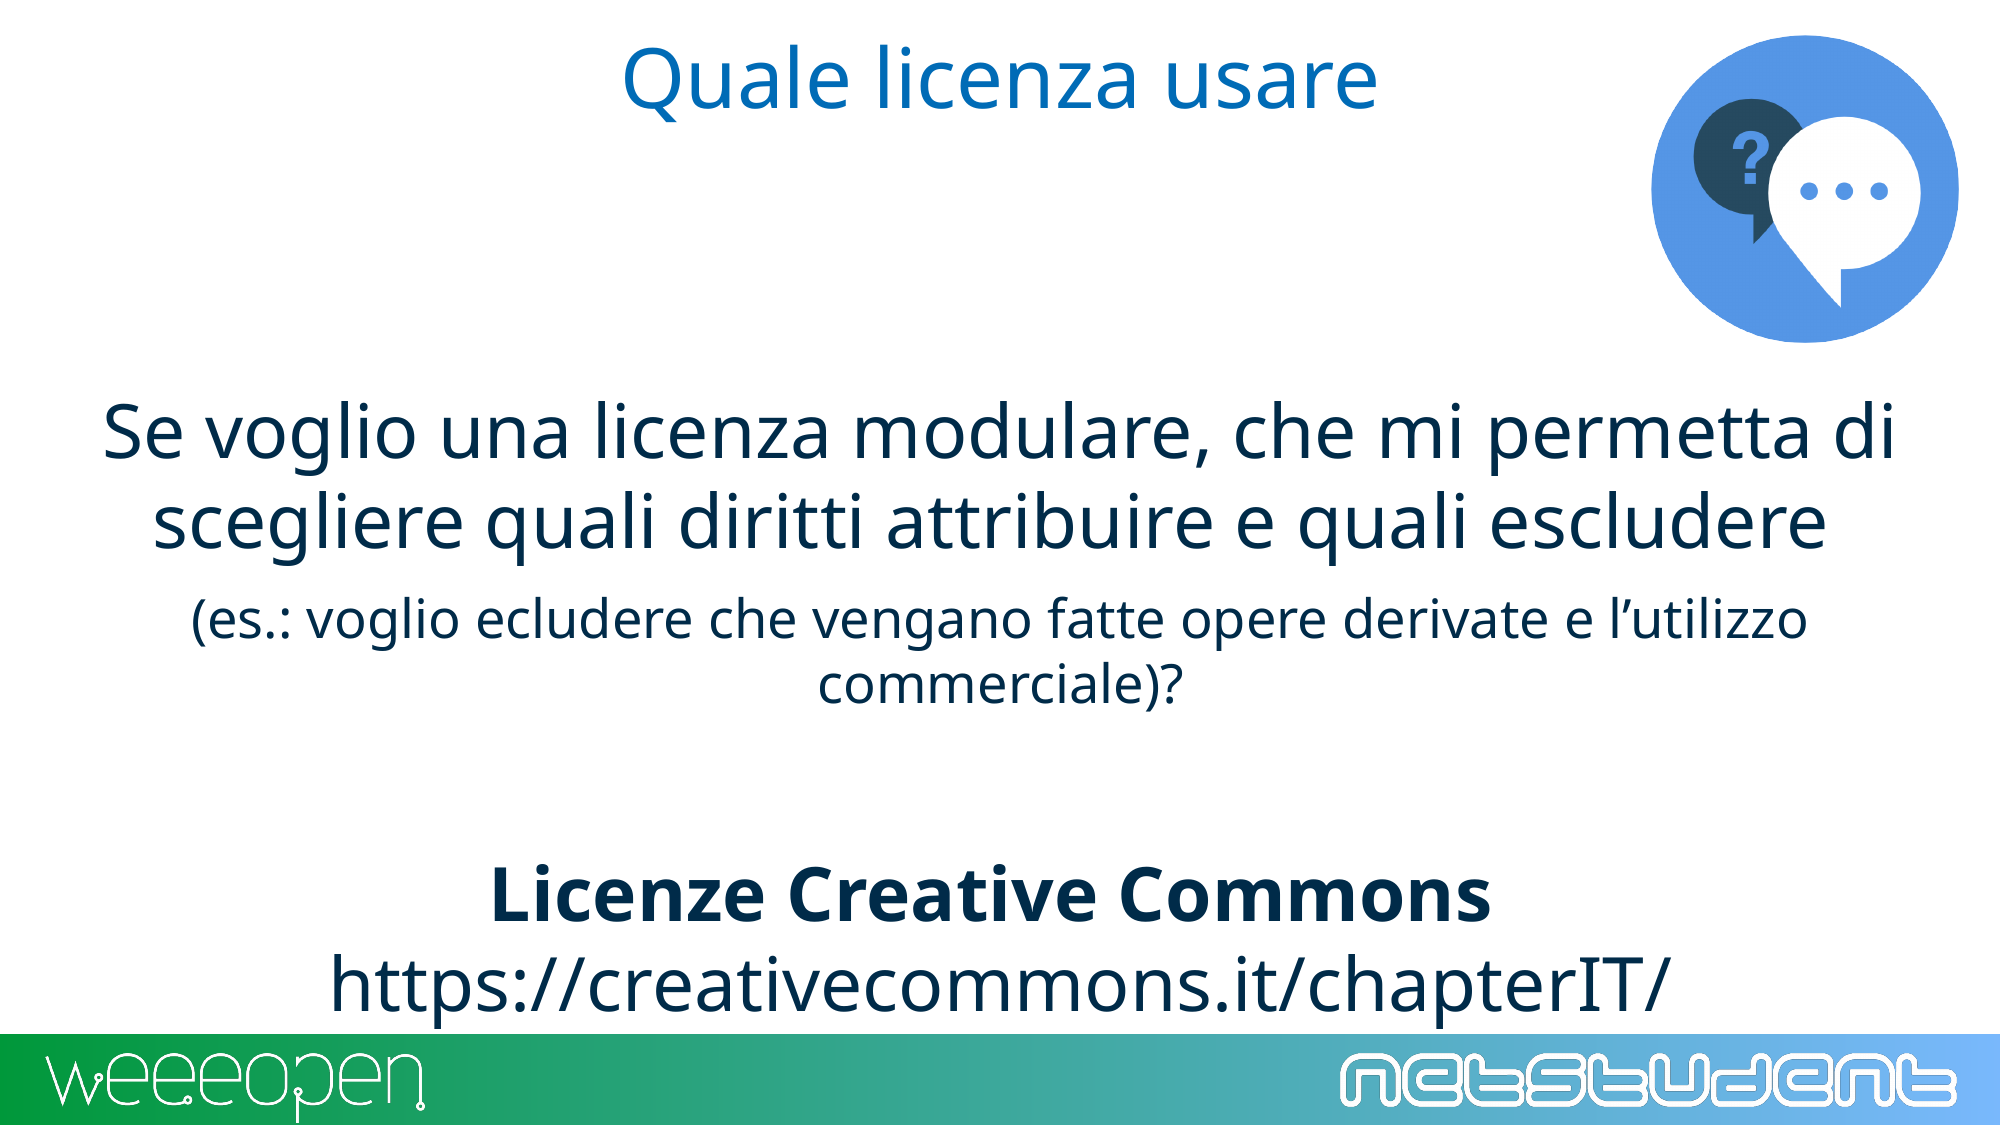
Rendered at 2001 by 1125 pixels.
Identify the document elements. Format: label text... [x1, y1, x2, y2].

text_box Quale licenza usare [43, 29, 1959, 247]
picture [1340, 1053, 1957, 1107]
text_box Se voglio una licenza modulare, che mi permetta di scegliere quali diritti attribuire e quali escludere (es.: voglio ecludere che vengano fatte opere derivate e l’utilizzo commerciale)? Licenze Creative Commons https://creativecommons.it/chapterIT/ [43, 265, 1959, 981]
picture [45, 1053, 425, 1123]
picture [1651, 35, 1959, 343]
